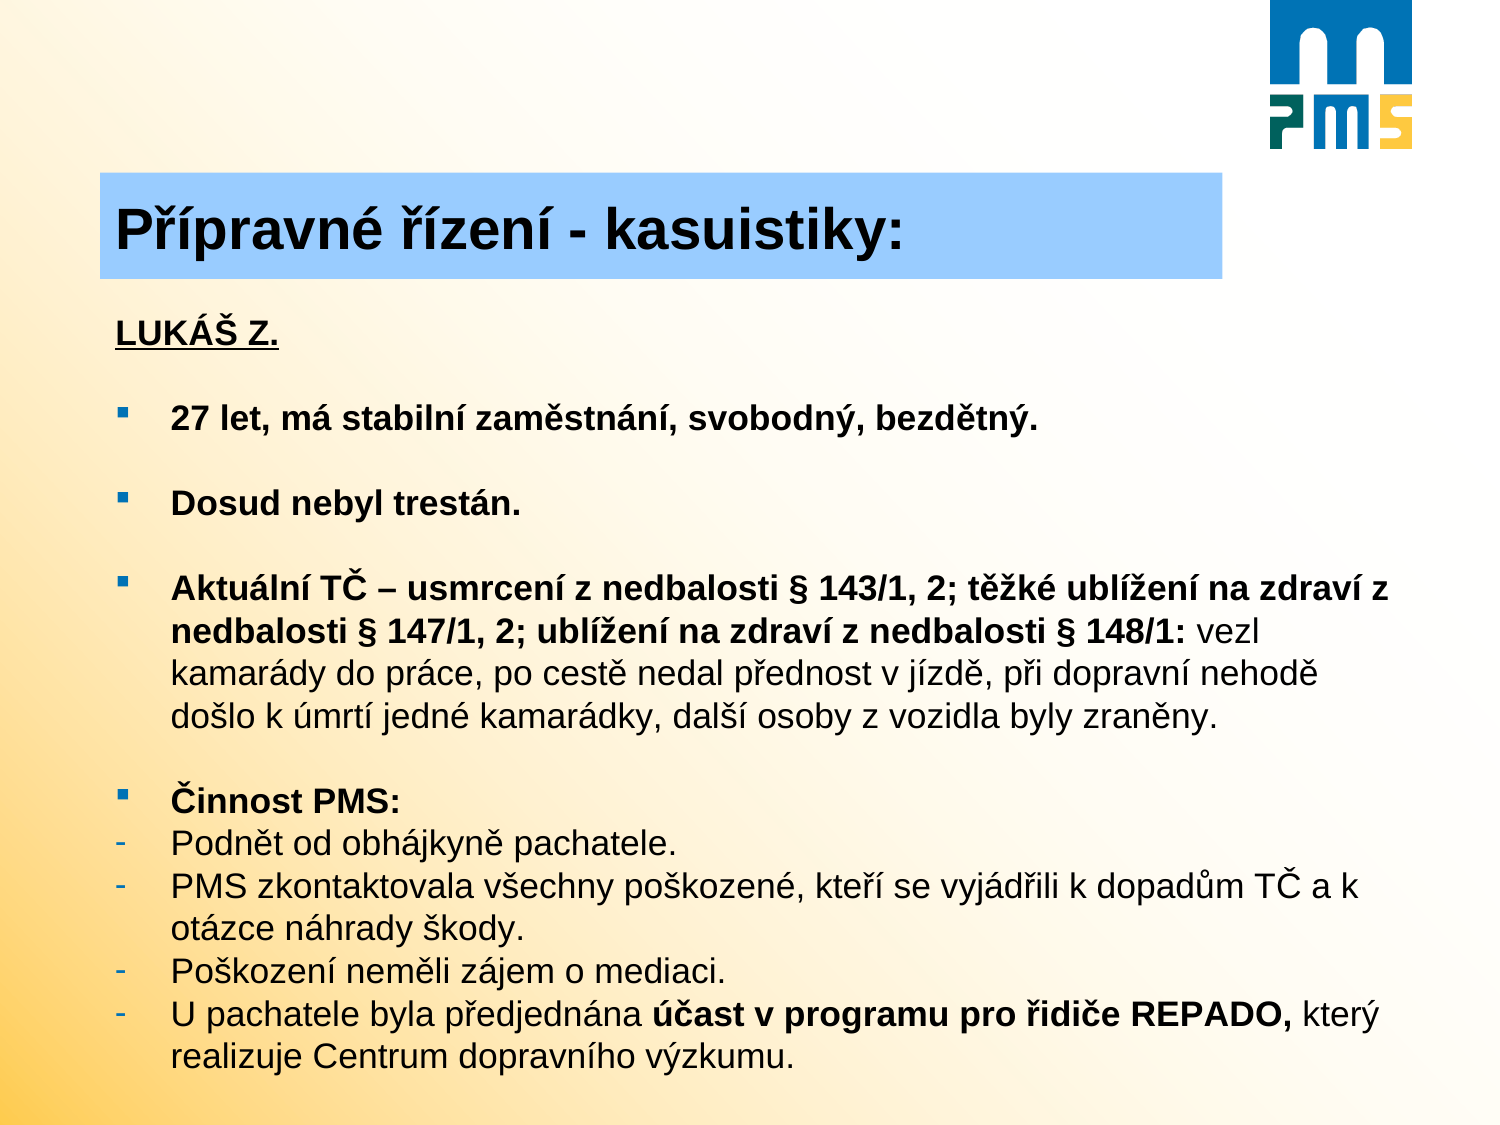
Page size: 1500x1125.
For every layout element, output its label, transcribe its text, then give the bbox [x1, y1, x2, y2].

text_box LUKÁŠ Z. 27 let, má stabilní zaměstnání, svobodný, bezdětný. Dosud nebyl trestán. Aktuální TČ – usmrcení z nedbalosti § 143/1, 2; těžké ublížení na zdraví z nedbalosti § 147/1, 2; ublížení na zdraví z nedbalosti § 148/1: vezl kamarády do práce, po cestě nedal přednost v jízdě, při dopravní nehodě došlo k úmrtí jedné kamarádky, další osoby z vozidla byly zraněny. Činnost PMS: Podnět od obhájkyně pachatele. PMS zkontaktovala všechny poškozené, kteří se vyjádřili k dopadům TČ a k otázce náhrady škody. Poškození neměli zájem o mediaci. U pachatele byla předjednána účast v programu pro řidiče REPADO, který realizuje Centrum dopravního výzkumu. [100, 302, 1412, 1000]
text_box Přípravné řízení - kasuistiky: [100, 172, 1223, 279]
picture [0, 0, 1500, 1125]
